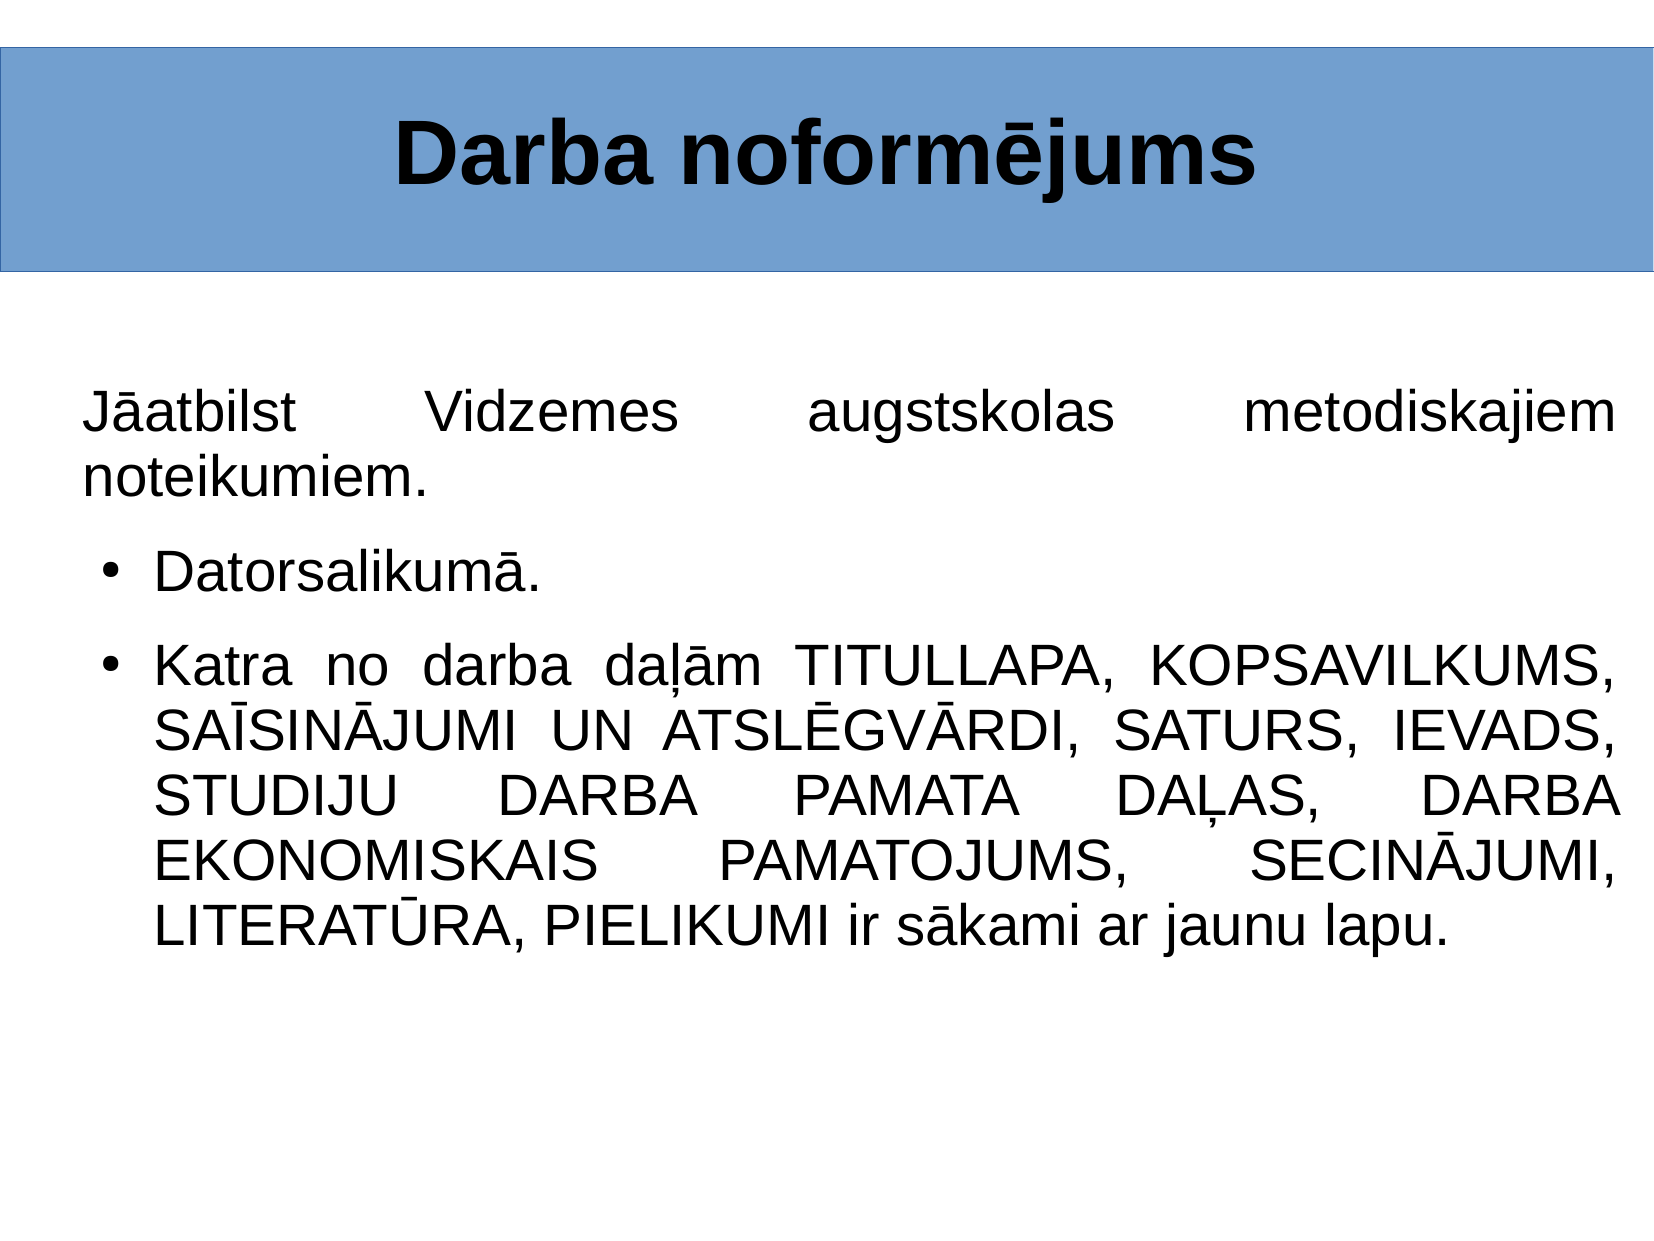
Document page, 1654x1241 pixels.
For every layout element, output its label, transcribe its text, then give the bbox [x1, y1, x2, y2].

list Jāatbilst Vidzemes augstskolas metodiskajiem noteikumiem. Datorsalikumā. Katra no darba daļām TITULLAPA, KOPSAVILKUMS, SAĪSINĀJUMI UN ATSLĒGVĀRDI, SATURS, IEVADS, STUDIJU DARBA PAMATA DAĻAS, DARBA EKONOMISKAIS PAMATOJUMS, SECINĀJUMI, LITERATŪRA, PIELIKUMI ir sākami ar jaunu lapu. [82, 378, 1619, 1099]
title Darba noformējums [82, 49, 1571, 257]
text_box [0, 47, 1654, 272]
